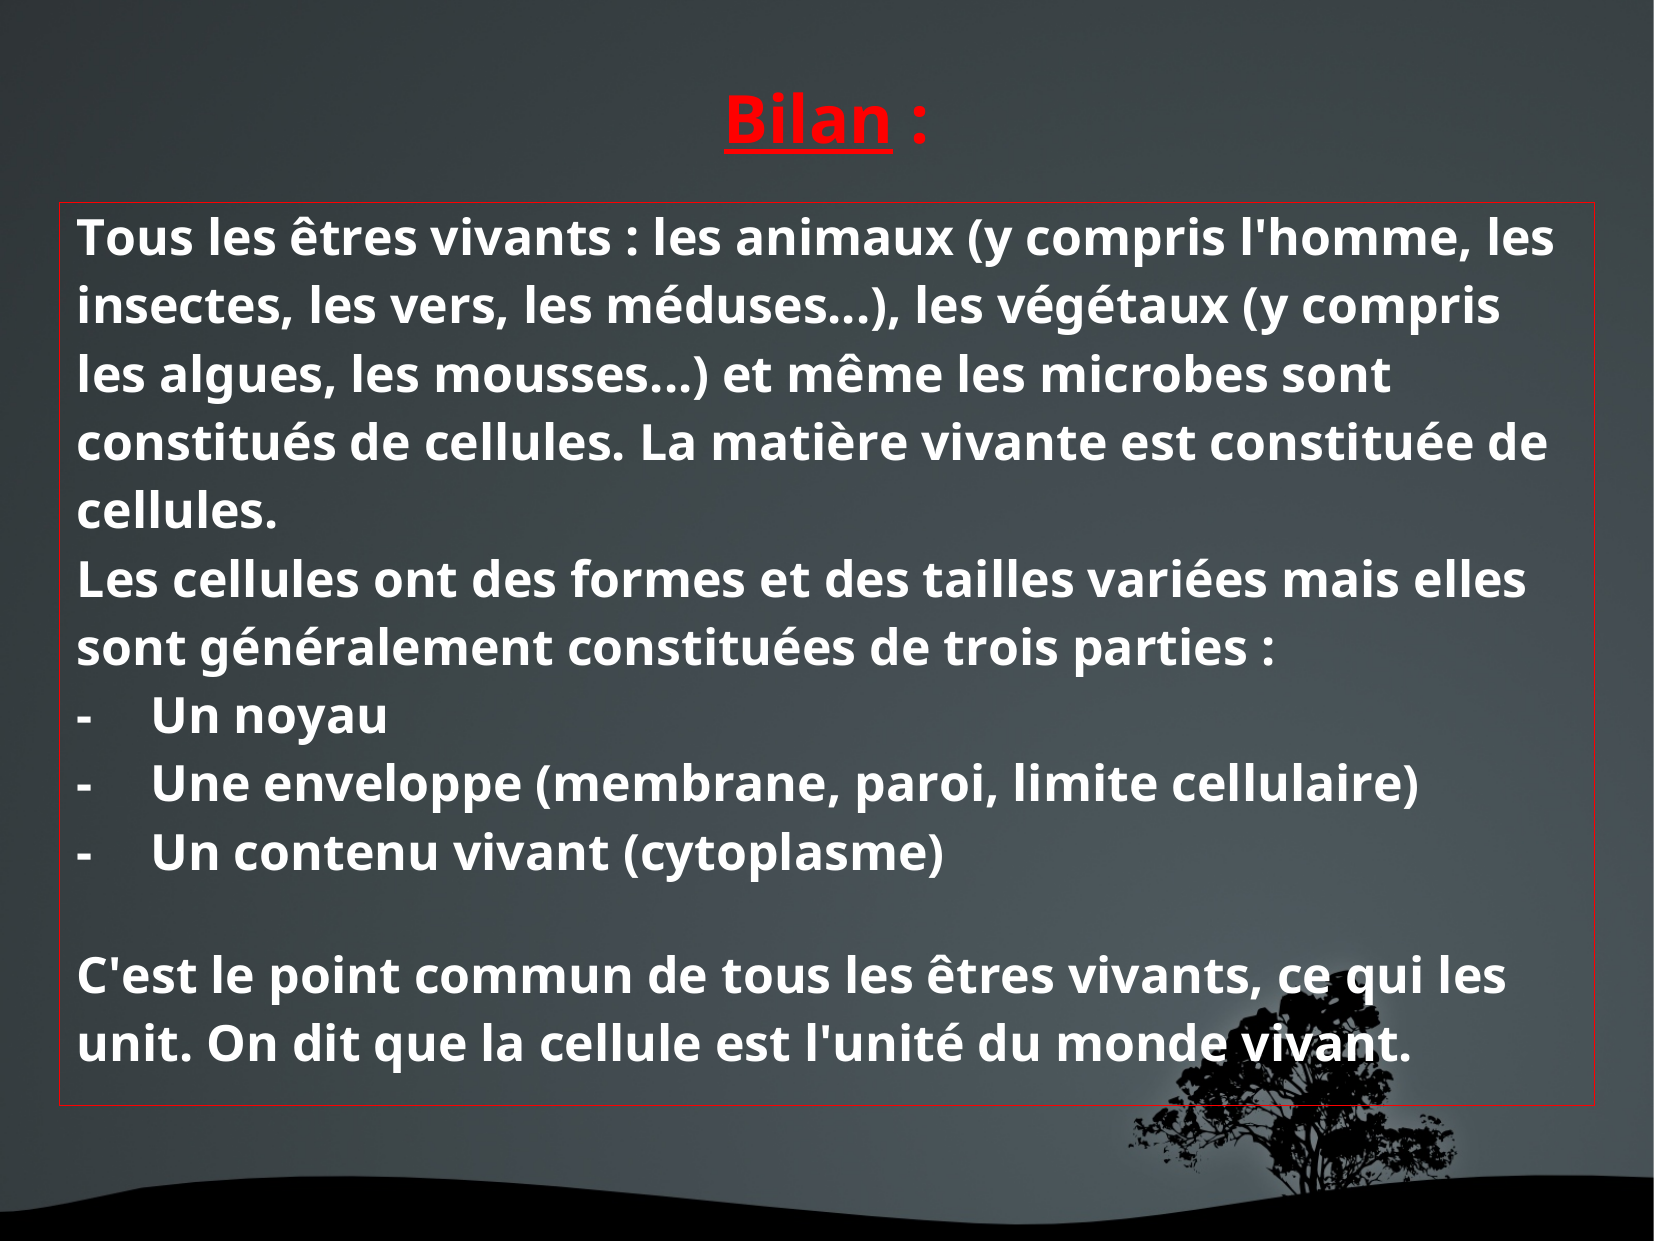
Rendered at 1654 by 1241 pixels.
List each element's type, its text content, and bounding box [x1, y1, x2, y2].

list Tous les êtres vivants : les animaux (y compris l'homme, les insectes, les vers, les méduses...), les végétaux (y compris les algues, les mousses...) et même les microbes sont constitués de cellules. La matière vivante est constituée de cellules. Les cellules ont des formes et des tailles variées mais elles sont généralement constituées de trois parties : - Un noyau - Une enveloppe (membrane, paroi, limite cellulaire) - Un contenu vivant (cytoplasme) C'est le point commun de tous les êtres vivants, ce qui les unit. On dit que la cellule est l'unité du monde vivant. [59, 202, 1595, 1106]
title Bilan : [88, 59, 1565, 178]
picture [0, 0, 1654, 1241]
